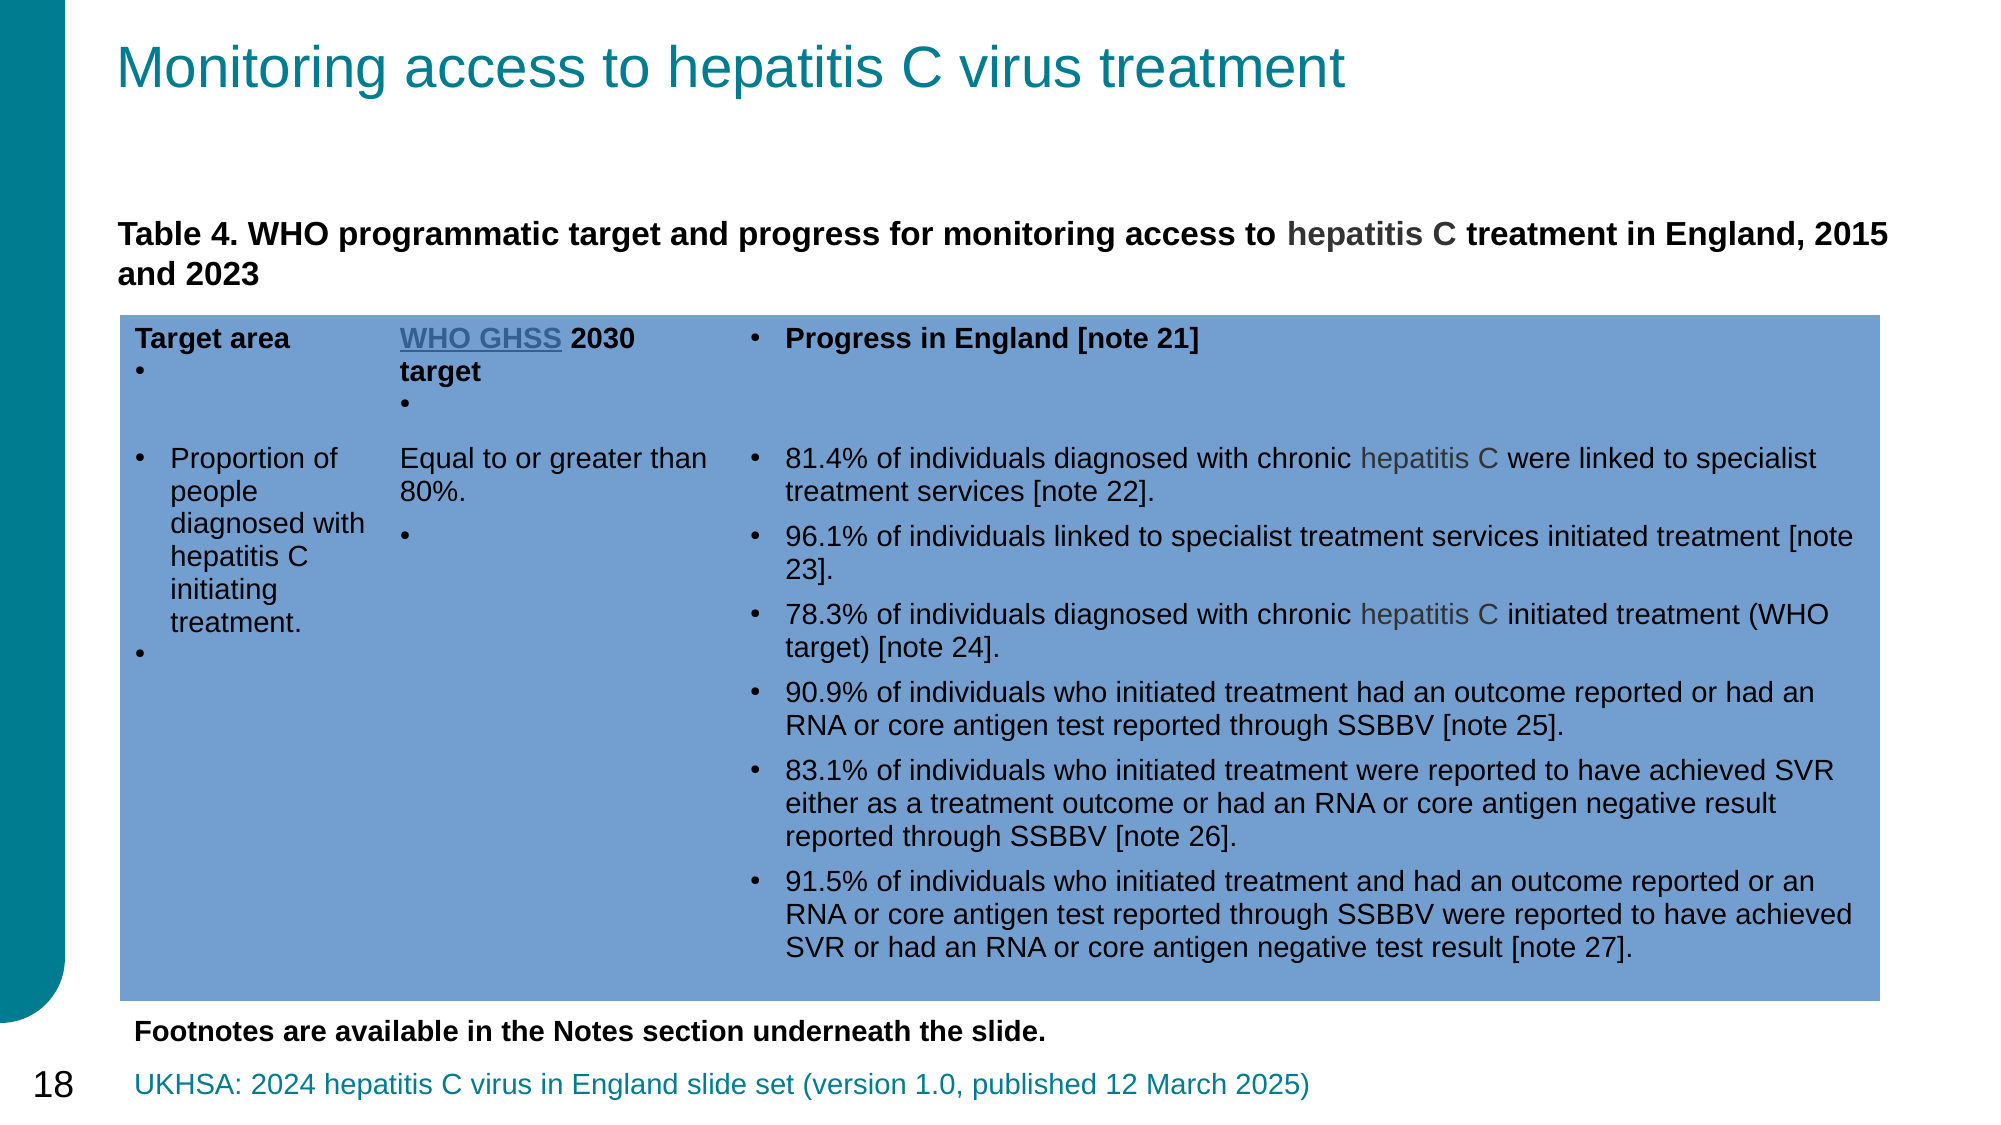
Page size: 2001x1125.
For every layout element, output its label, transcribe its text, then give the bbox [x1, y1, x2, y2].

table_cell 81.4% of individuals diagnosed with chronic hepatitis C were linked to specialist treatment services [note 22]. 96.1% of individuals linked to specialist treatment services initiated treatment [note 23]. 78.3% of individuals diagnosed with chronic hepatitis C initiated treatment (WHO target) [note 24]. 90.9% of individuals who initiated treatment had an outcome reported or had an RNA or core antigen test reported through SSBBV [note 25]. 83.1% of individuals who initiated treatment were reported to have achieved SVR either as a treatment outcome or had an RNA or core antigen negative result reported through SSBBV [note 26]. 91.5% of individuals who initiated treatment and had an outcome reported or an RNA or core antigen test reported through SSBBV were reported to have achieved SVR or had an RNA or core antigen negative test result [note 27]. [735, 434, 1880, 1001]
text_box Footnotes are available in the Notes section underneath the slide. [119, 1004, 1197, 1052]
text_box UKHSA: 2024 hepatitis C virus in England slide set (version 1.0, published 12 March 2025) [119, 1052, 1761, 1113]
table_header Target area [120, 315, 385, 434]
table_header WHO GHSS 2030 target [385, 315, 735, 434]
text_box [4, 1052, 103, 1113]
title Monitoring access to hepatitis C virus treatment [101, 29, 1926, 110]
text_box Table 4. WHO programmatic target and progress for monitoring access to hepatitis C treatment in England, 2015 and 2023 [102, 204, 1931, 301]
table_cell Proportion of people diagnosed with hepatitis C initiating treatment. [120, 434, 385, 1001]
table_cell Equal to or greater than 80%. [385, 434, 735, 1001]
table_header Progress in England [note 21] [735, 315, 1880, 434]
